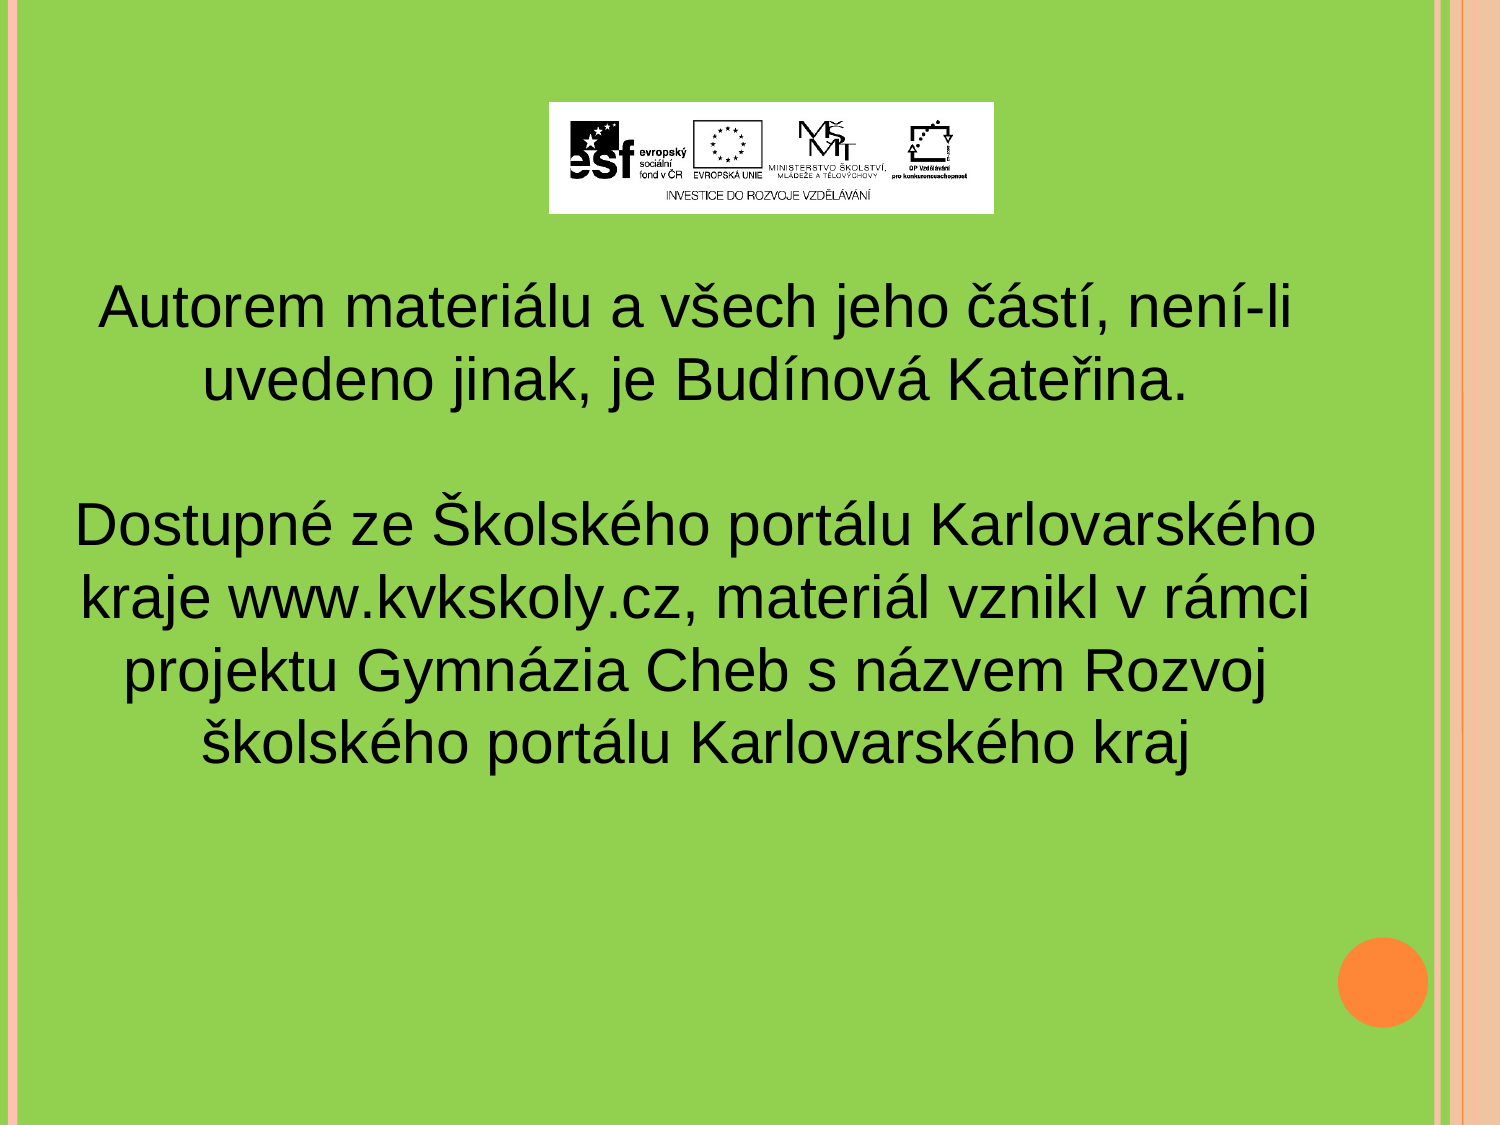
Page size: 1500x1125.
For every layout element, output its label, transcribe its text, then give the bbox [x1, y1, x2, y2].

picture [549, 102, 994, 214]
text_box Autorem materiálu a všech jeho částí, není-li uvedeno jinak, je Budínová Kateřina. Dostupné ze Školského portálu Karlovarského kraje www.kvkskoly.cz, materiál vznikl v rámci projektu Gymnázia Cheb s názvem Rozvoj školského portálu Karlovarského kraj [74, 263, 1425, 1006]
